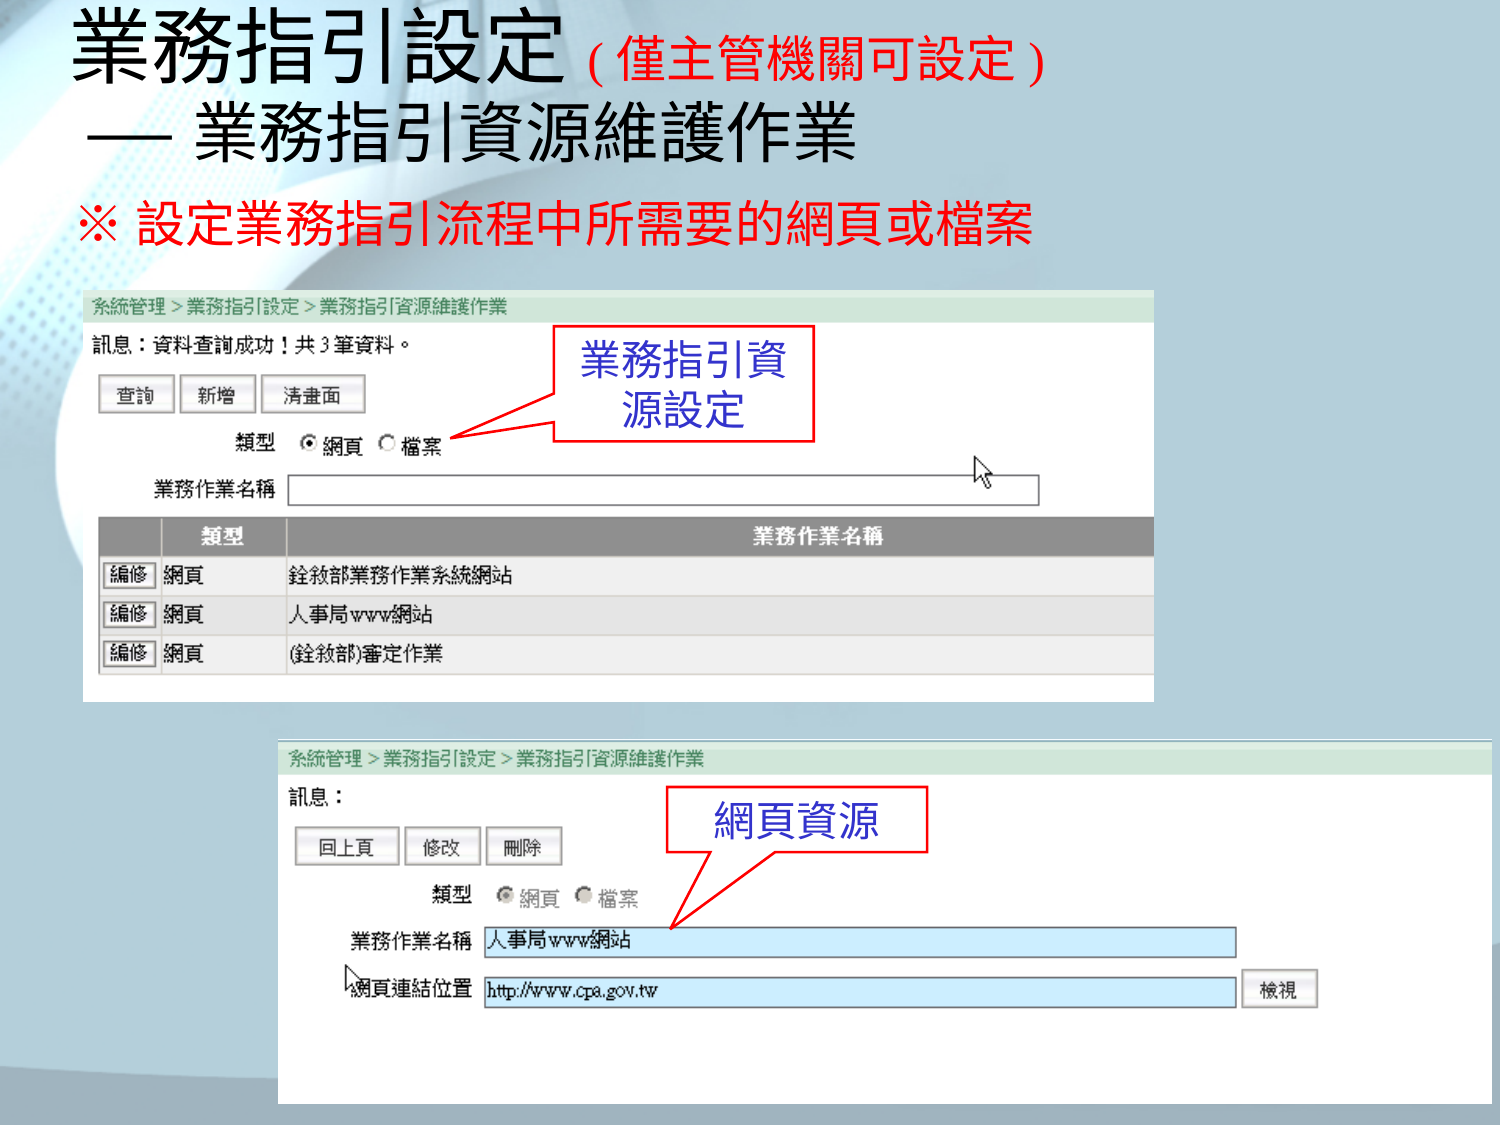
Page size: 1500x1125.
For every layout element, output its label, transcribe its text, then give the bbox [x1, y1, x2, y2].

picture [83, 290, 1154, 702]
text_box 網頁資源 [667, 786, 928, 930]
title 業務指引設定(僅主管機關可設定) —業務指引資源維護作業 [53, 0, 1329, 188]
picture [278, 739, 1492, 1104]
text_box 業務指引資源設定 [450, 326, 814, 442]
text_box ※設定業務指引流程中所需要的網頁或檔案 [59, 184, 1049, 261]
